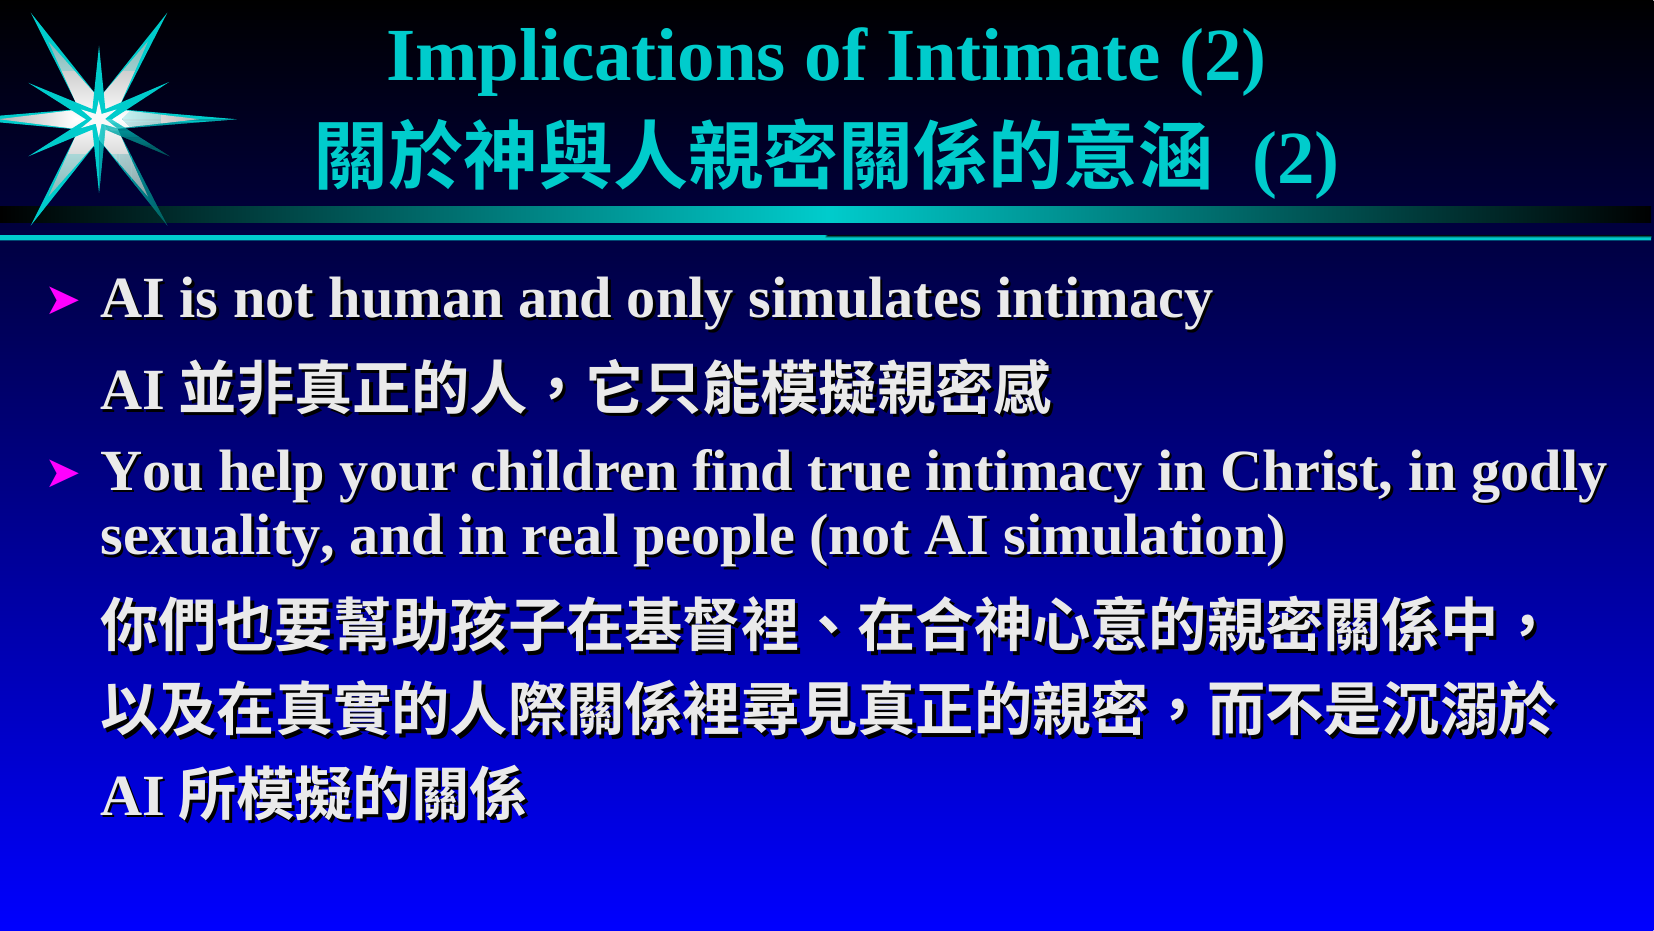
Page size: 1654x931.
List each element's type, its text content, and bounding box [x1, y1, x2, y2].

list AI is not human and only simulates intimacy AI並非真正的人，它只能模擬親密感 You help your children find true intimacy in Christ, in godly sexuality, and in real people (not AI simulation) 你們也要幫助孩子在基督裡、在合神心意的親密關係中，以及在真實的人際關係裡尋見真正的親密，而不是沉溺於AI所模擬的關係 [44, 265, 1610, 931]
title Implications of Intimate (2) 關於神與人親密關係的意涵 (2) [124, 13, 1530, 205]
